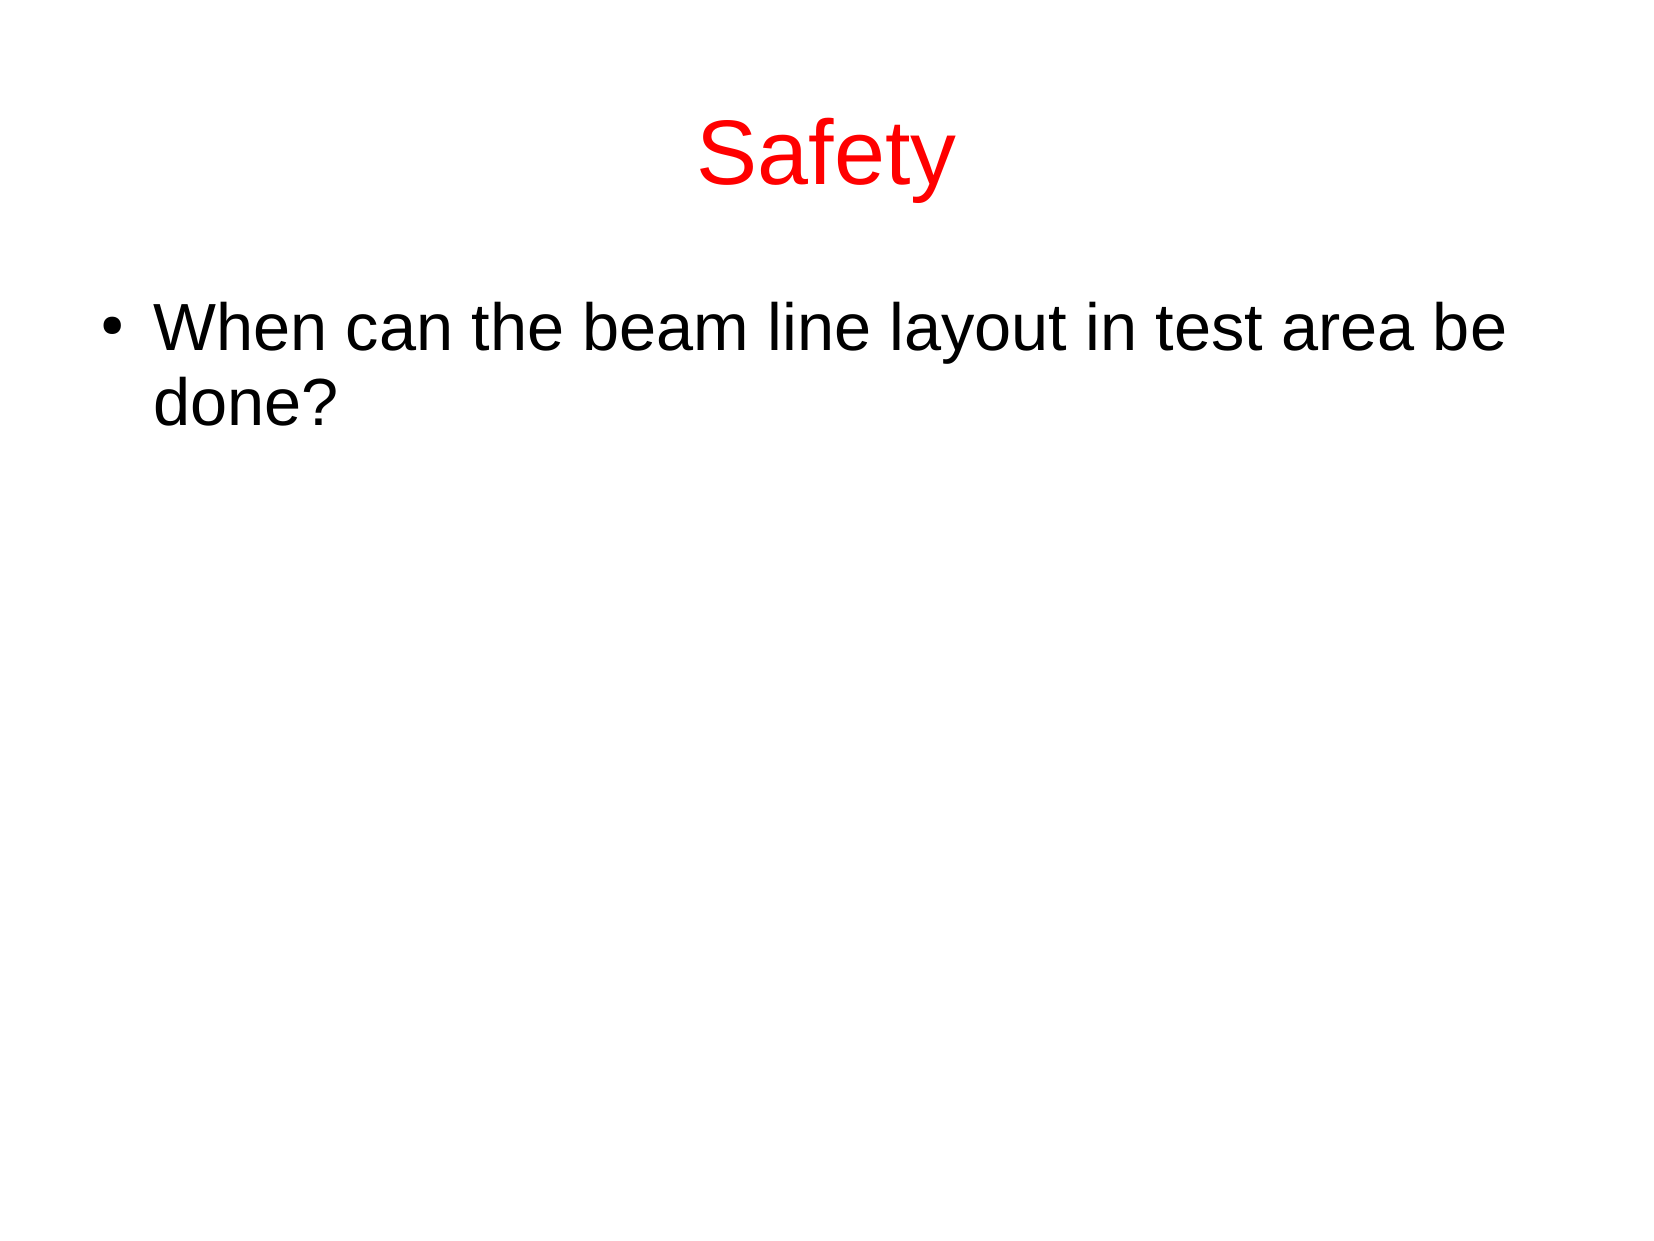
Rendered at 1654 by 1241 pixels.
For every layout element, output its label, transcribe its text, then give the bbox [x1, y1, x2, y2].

list When can the beam line layout in test area be done? [82, 290, 1571, 1094]
title Safety [82, 56, 1571, 250]
